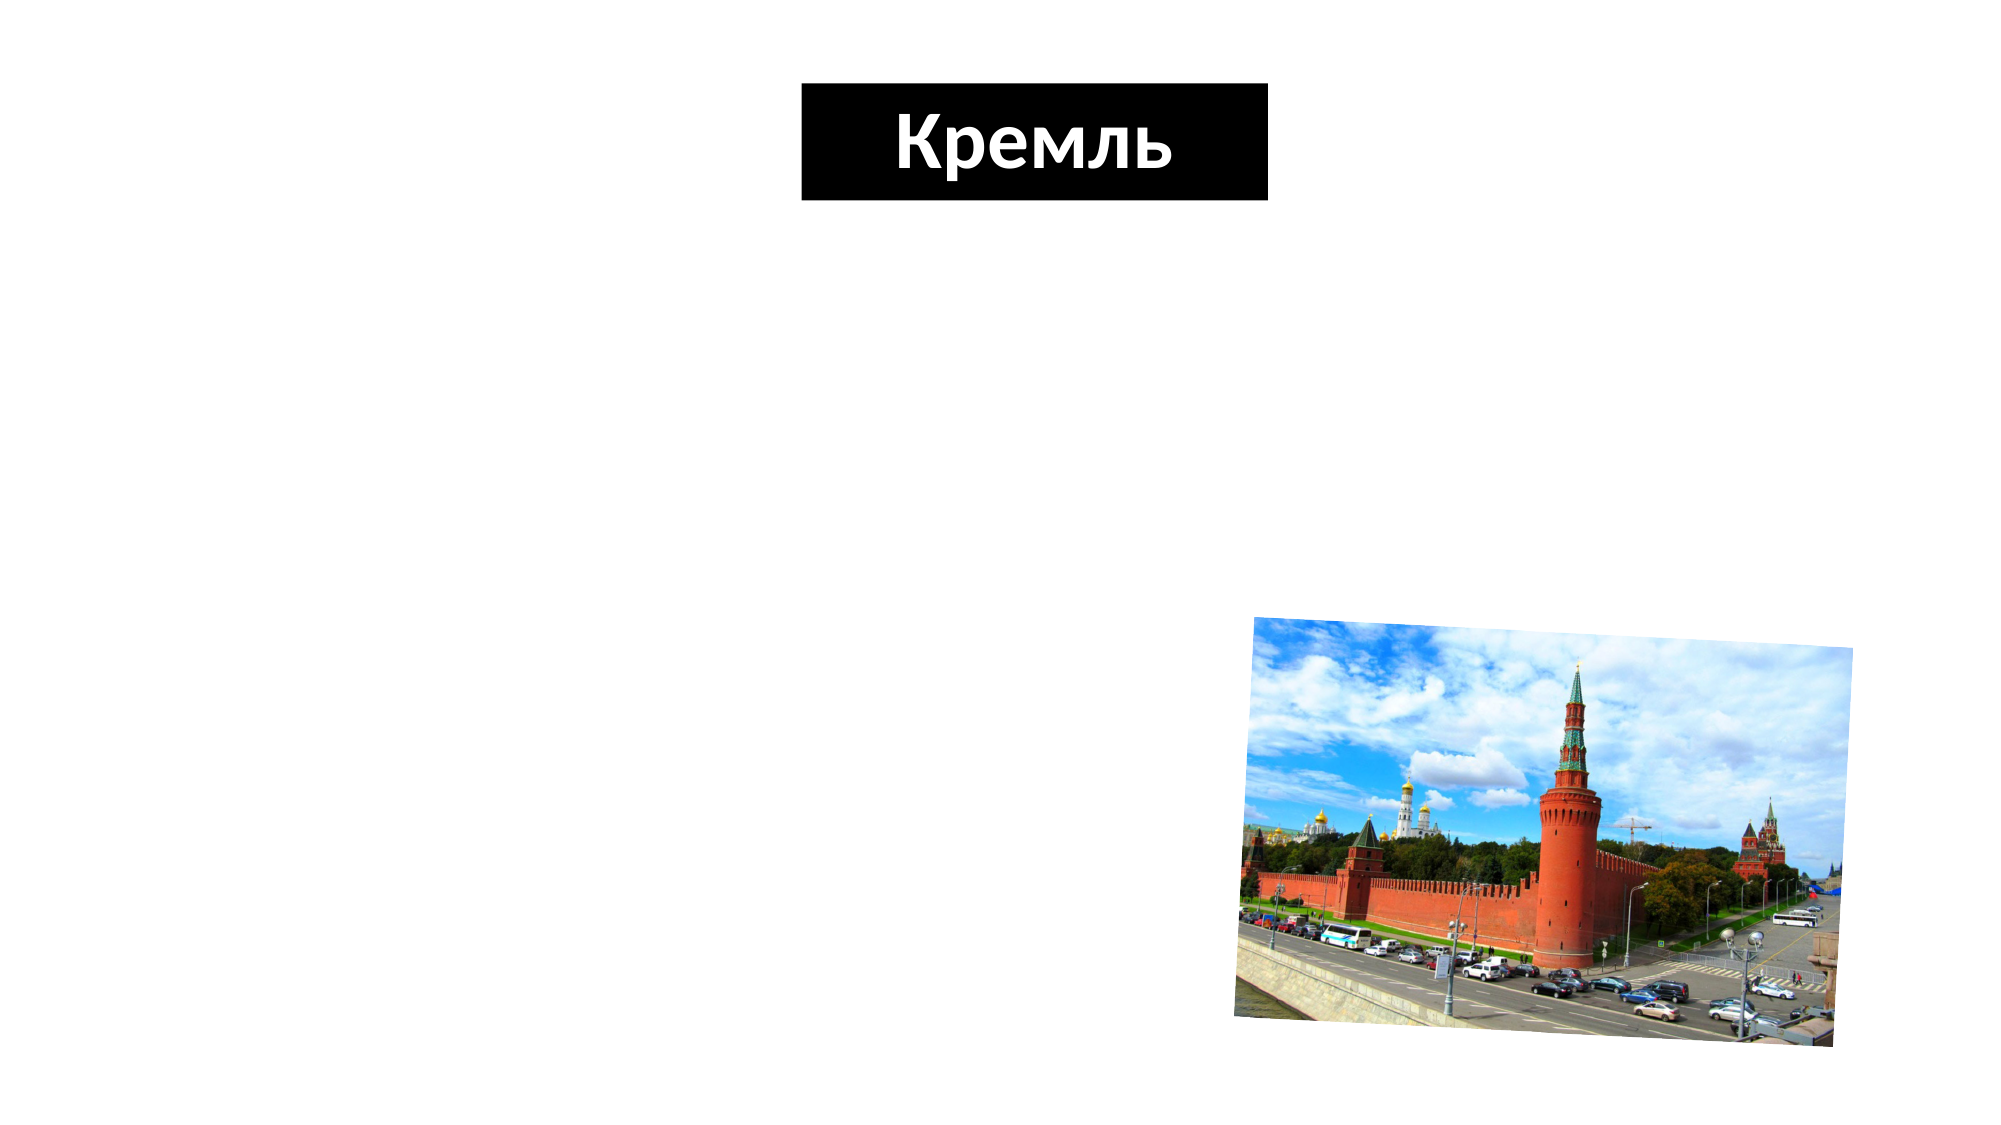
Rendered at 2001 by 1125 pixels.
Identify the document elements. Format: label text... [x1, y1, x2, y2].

picture [1233, 616, 1853, 1047]
text_box Свой нынешний вид стены и башни крепости приобрели ещё в XVII веке Cлужит резиденцией Президента России Hа его территории находятся многочисленные храмы и музеи Cписок всемирного наследия ЮНЕСКО Первое упоминание [100, 324, 1892, 876]
text_box Кремль [801, 83, 1268, 201]
